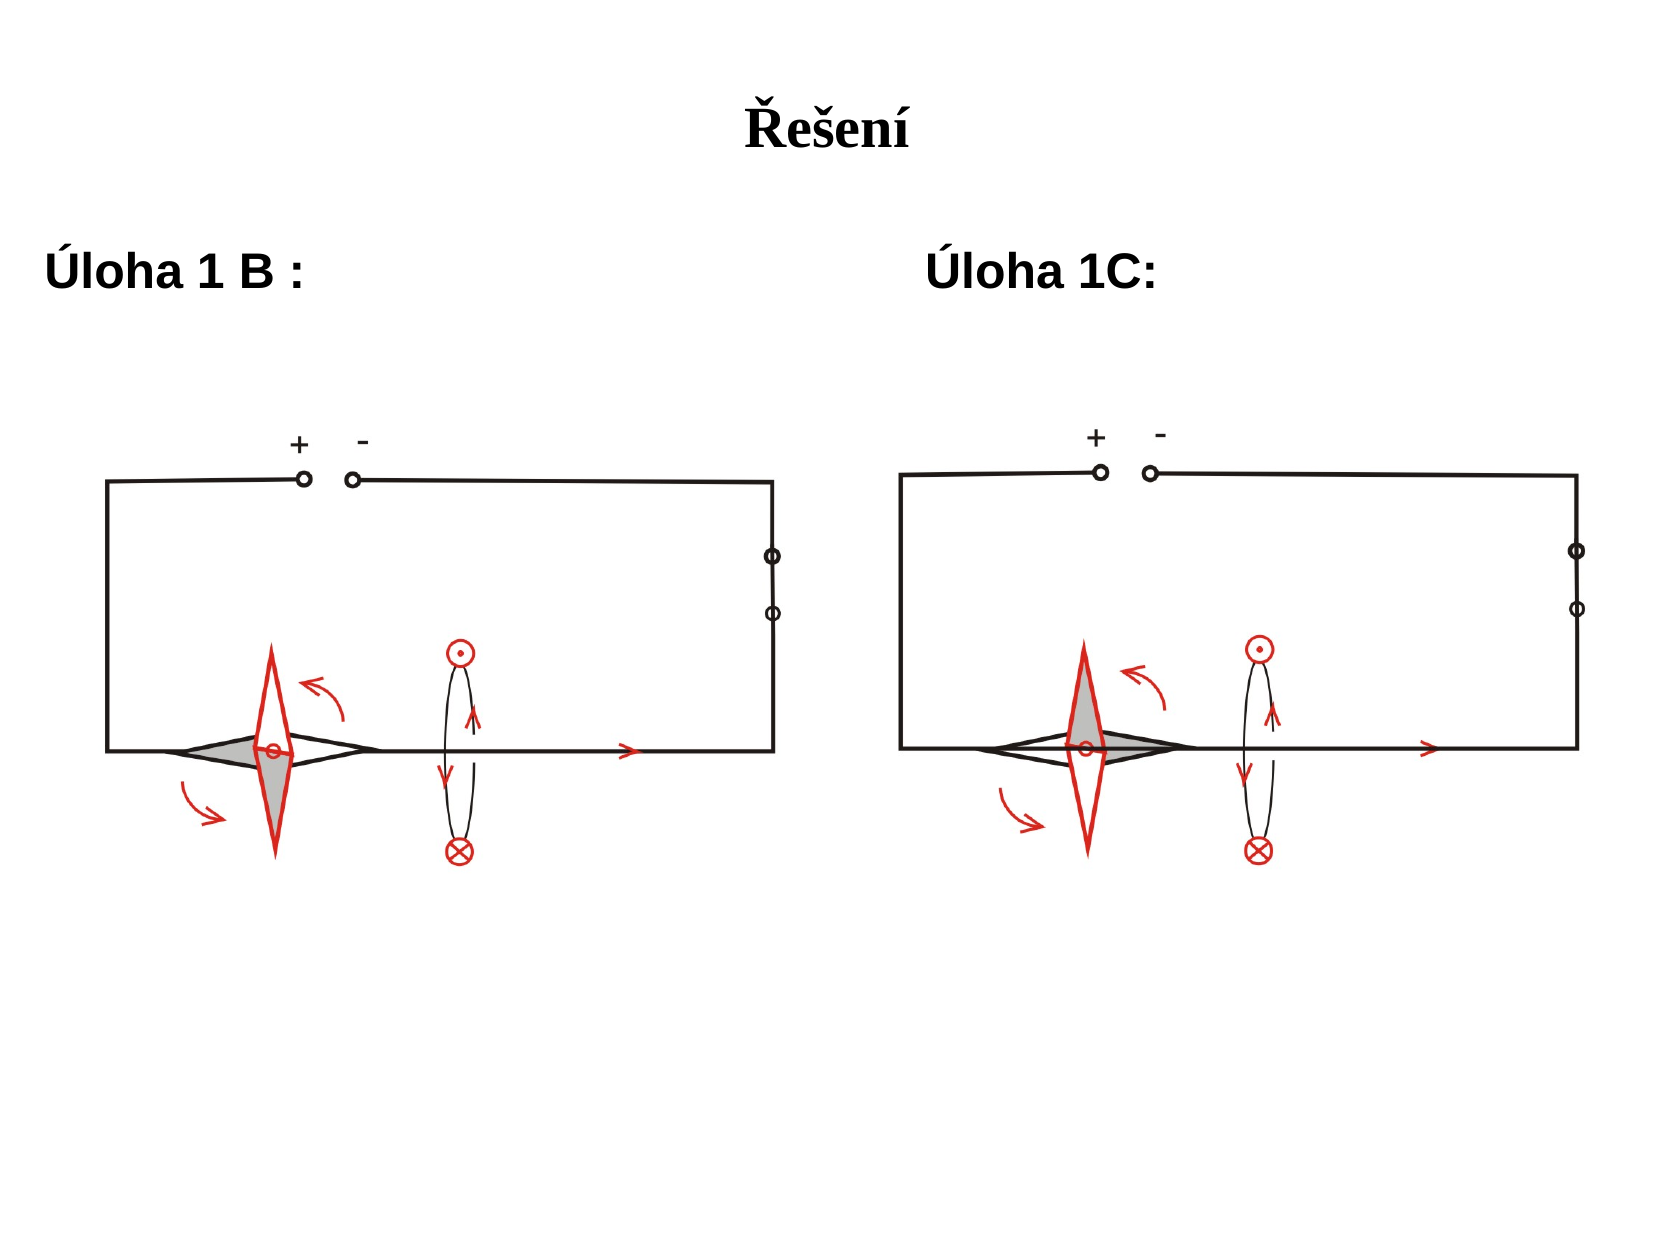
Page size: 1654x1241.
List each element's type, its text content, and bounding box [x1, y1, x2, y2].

picture [40, 324, 1654, 916]
text_box Řešení [118, 88, 1536, 170]
text_box Úloha 1 B : Úloha 1C: [29, 236, 1565, 365]
